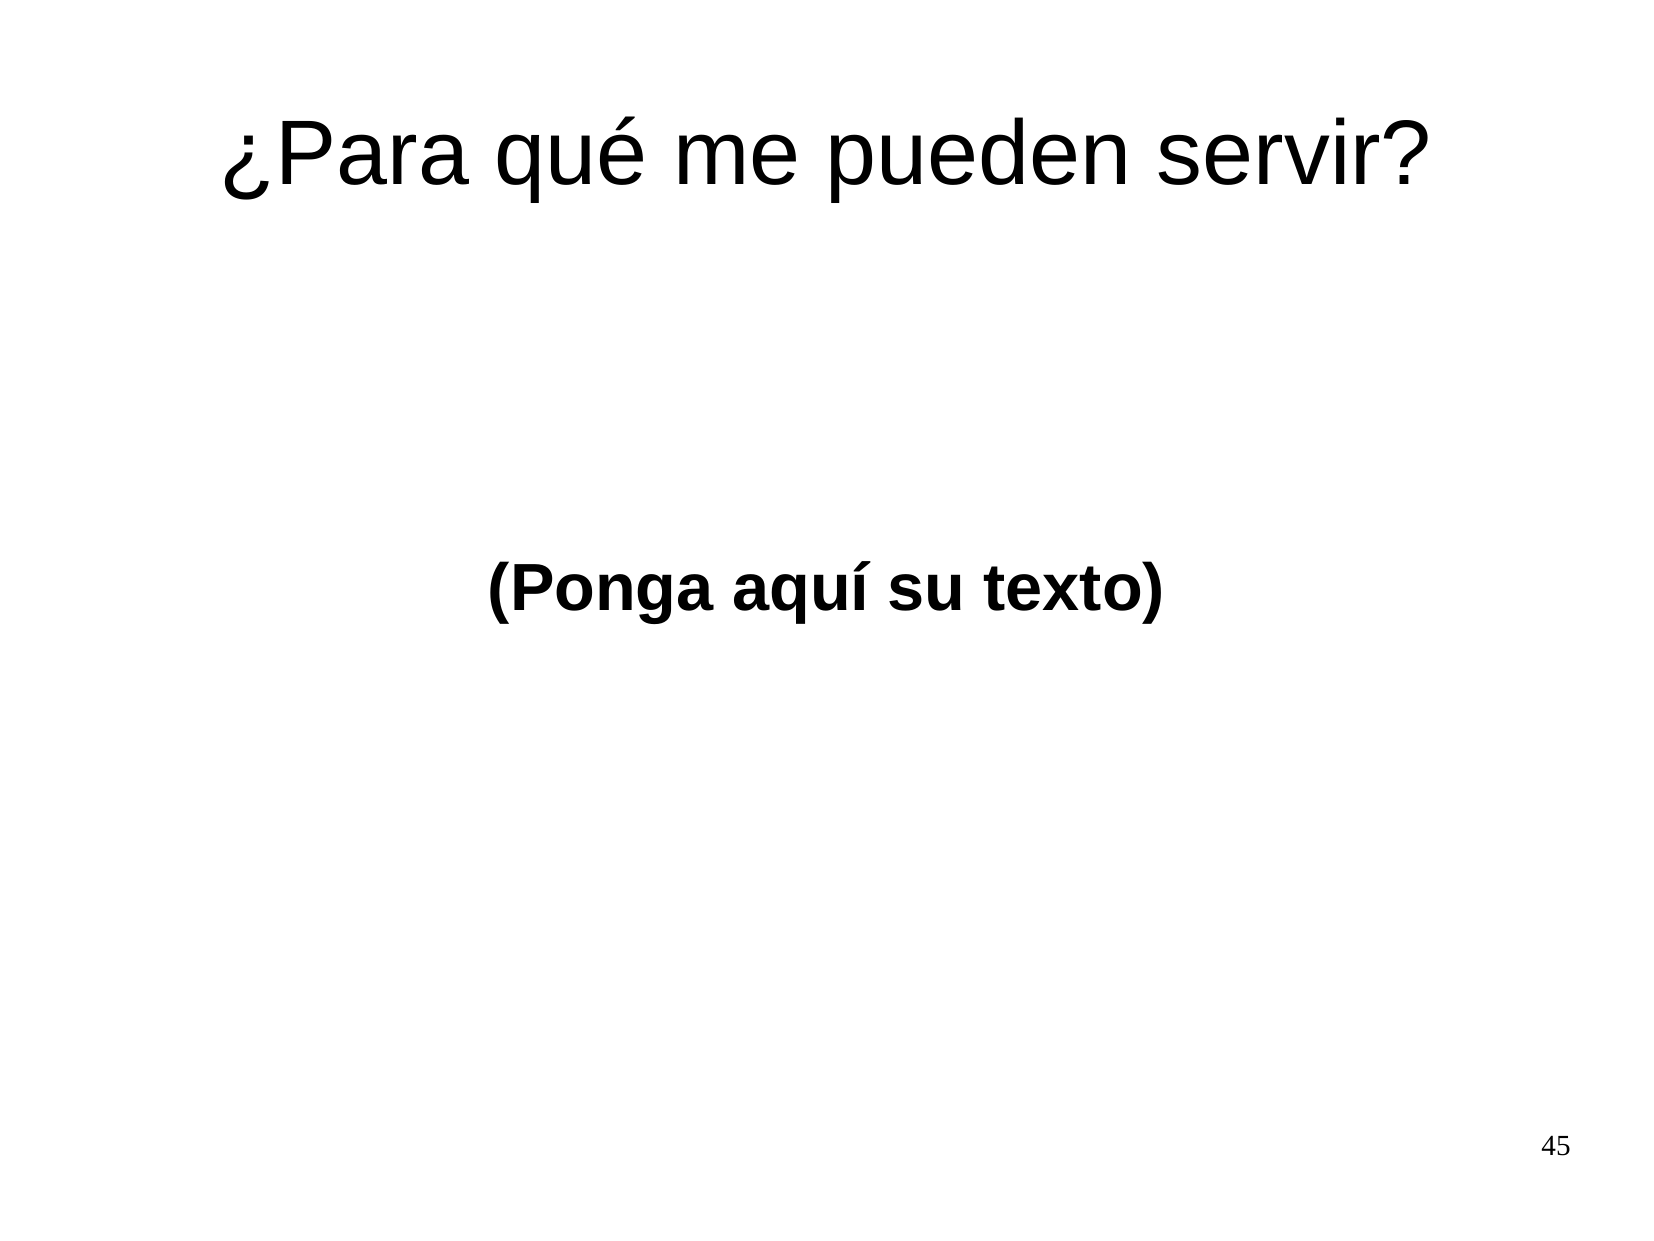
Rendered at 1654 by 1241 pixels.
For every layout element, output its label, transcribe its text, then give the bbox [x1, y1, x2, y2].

title ¿Para qué me pueden servir? [82, 49, 1571, 257]
subtitle (Ponga aquí su texto) [82, 297, 1571, 1102]
